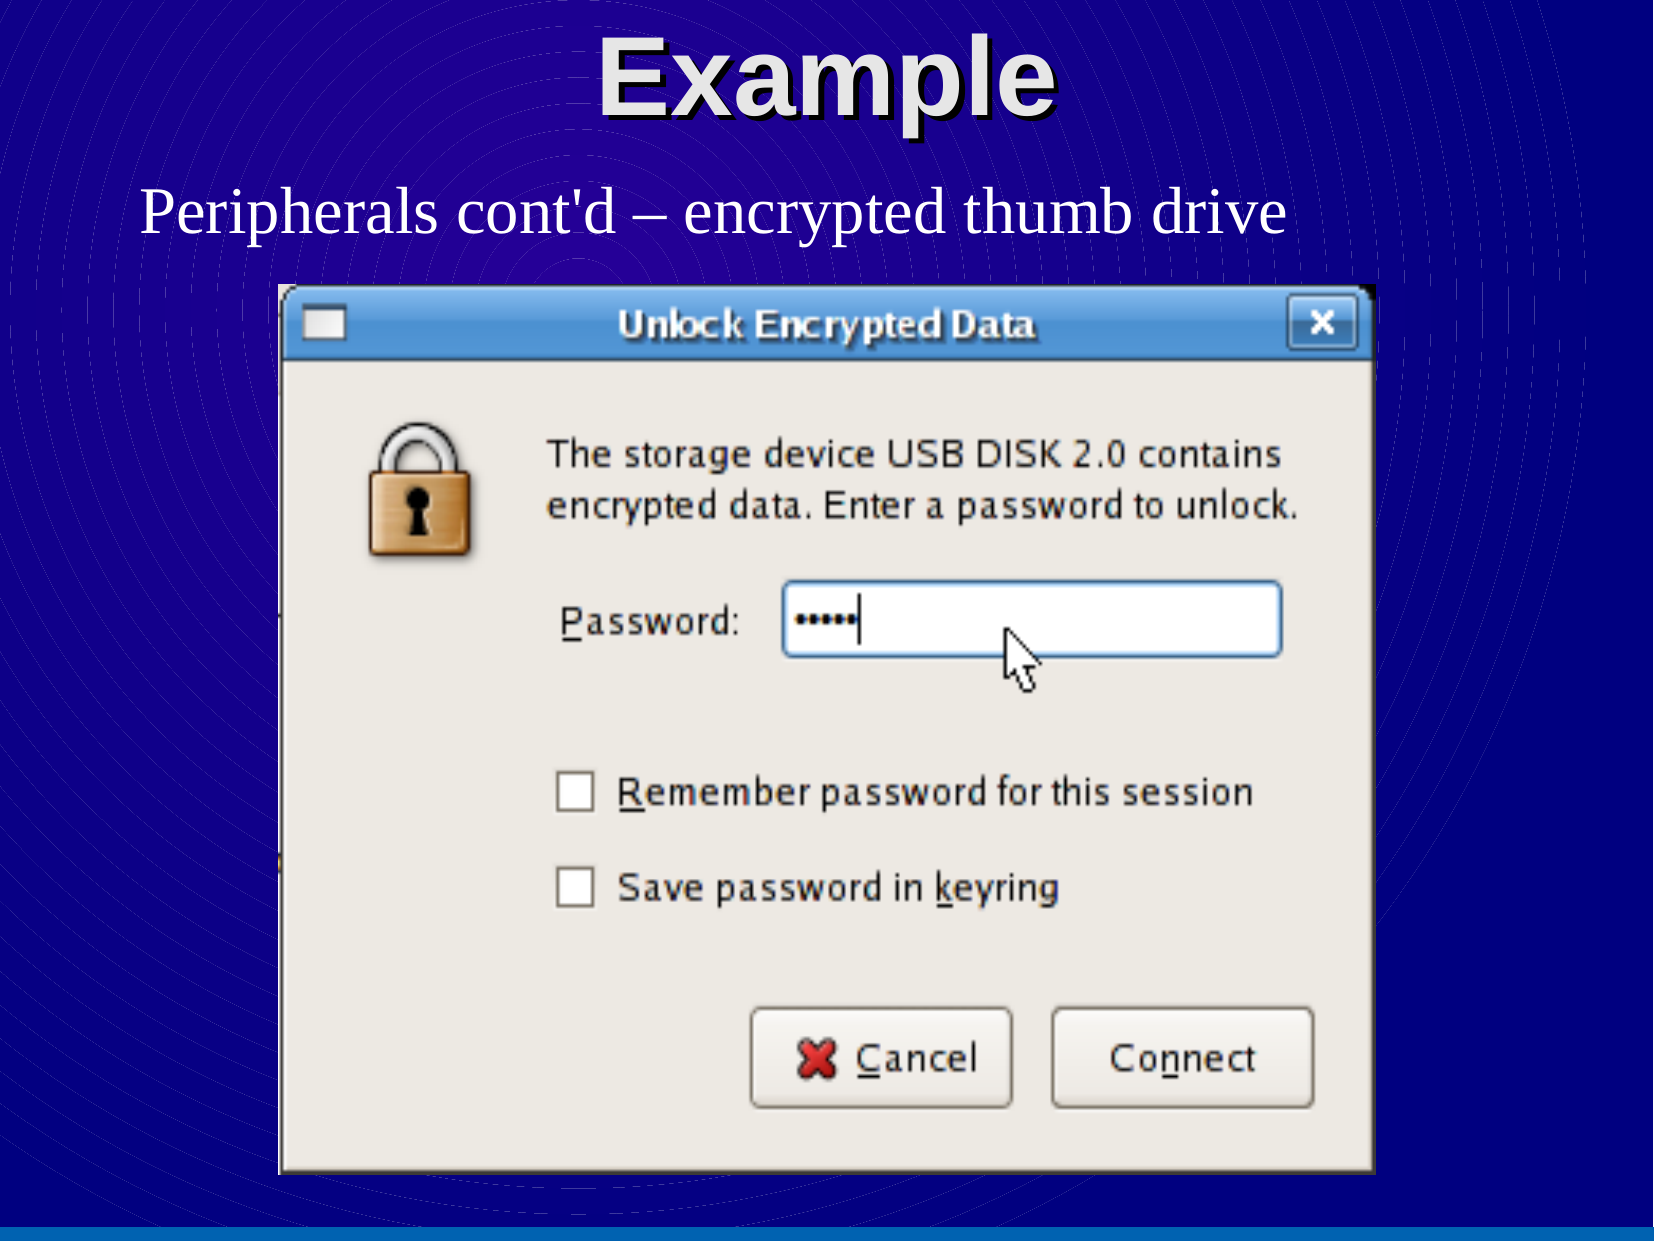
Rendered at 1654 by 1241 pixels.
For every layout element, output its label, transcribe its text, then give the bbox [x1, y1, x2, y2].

picture [278, 284, 1376, 1175]
list Peripherals cont'd – encrypted thumb drive [121, 173, 1533, 956]
title Example [121, 0, 1533, 173]
